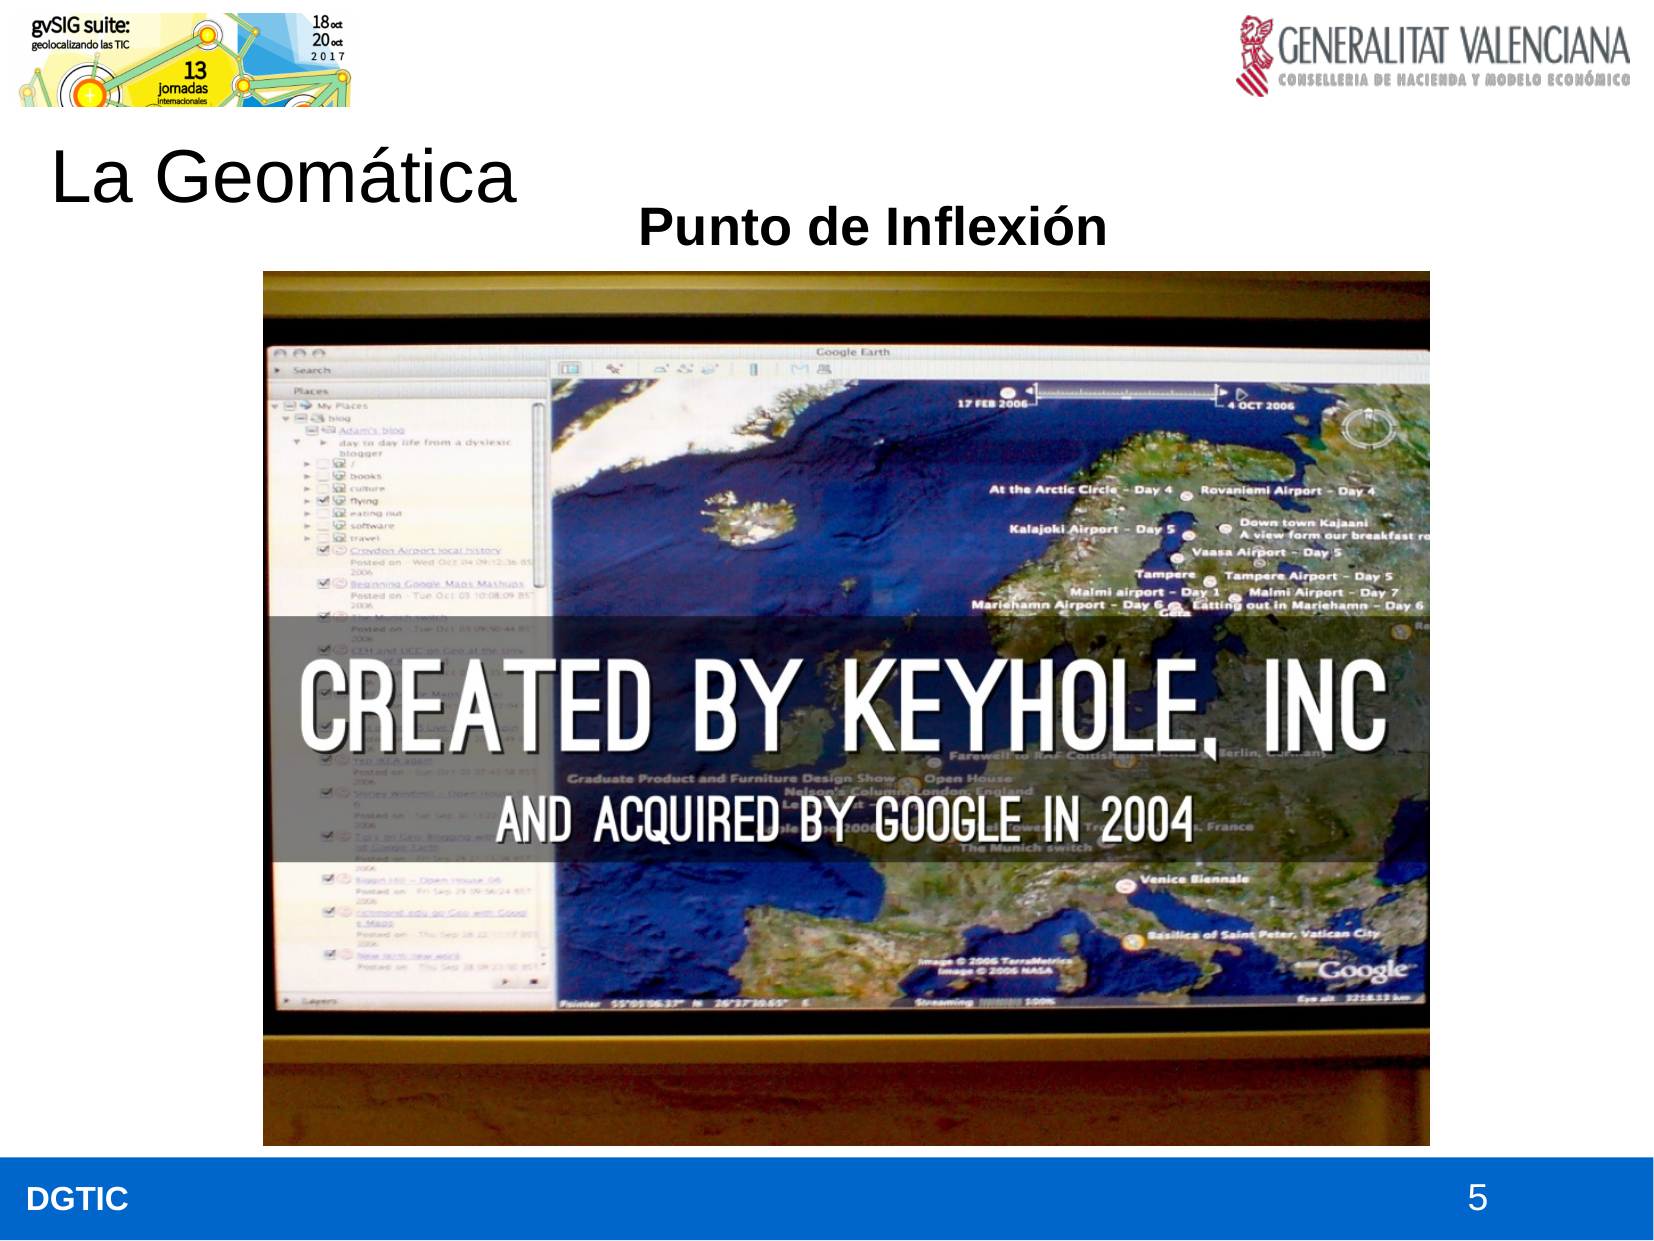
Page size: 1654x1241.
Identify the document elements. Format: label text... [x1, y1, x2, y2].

picture [263, 271, 1430, 1146]
text_box Punto de Inflexión [236, 188, 1512, 326]
picture [11, 13, 355, 107]
title La Geomática [23, 92, 544, 261]
picture [1236, 11, 1630, 100]
